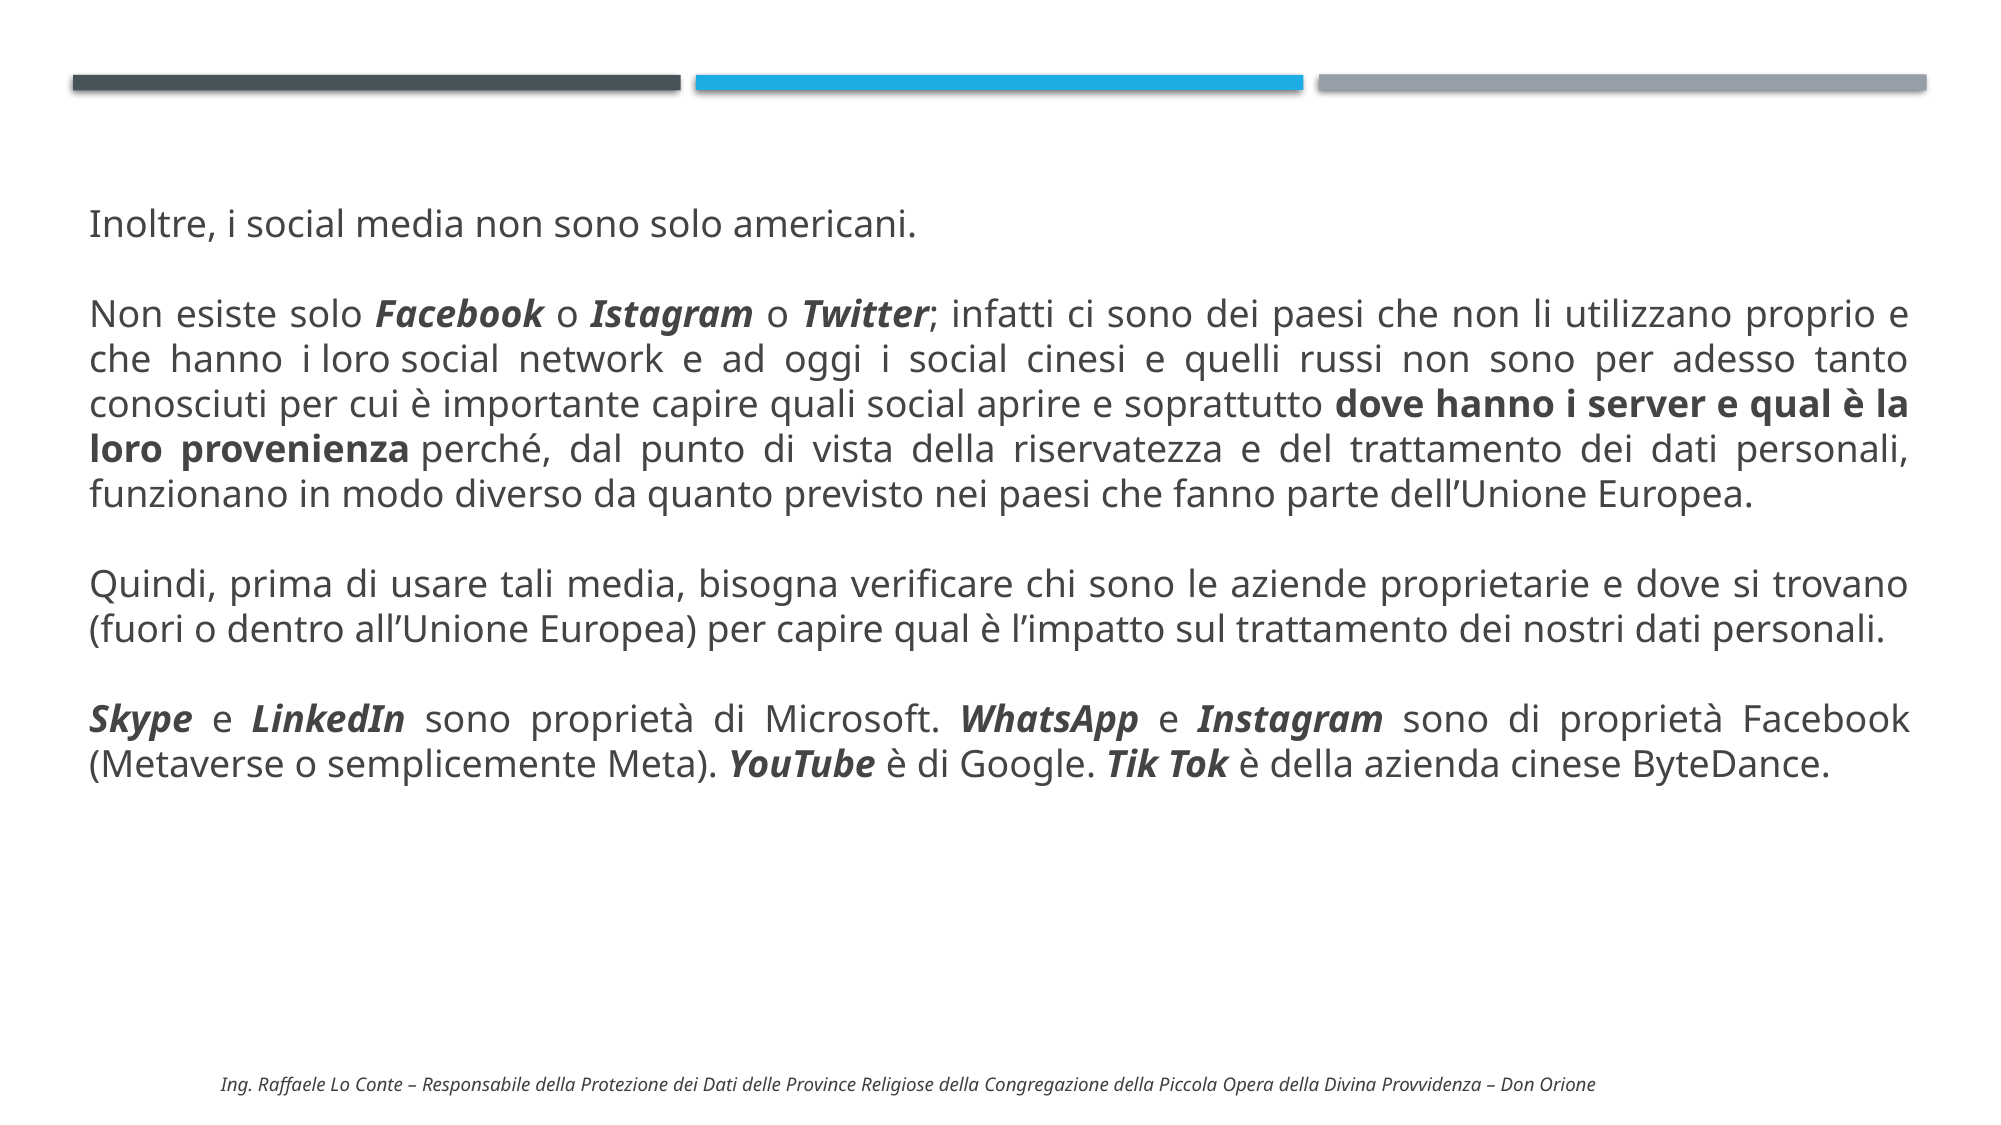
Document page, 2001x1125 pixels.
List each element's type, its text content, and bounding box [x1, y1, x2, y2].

slide_number Ing. Raffaele Lo Conte – Responsabile della Protezione dei Dati delle Province Religiose della Congregazione della Piccola Opera della Divina Provvidenza – Don Orione [100, 1053, 1715, 1114]
text_box Inoltre, i social media non sono solo americani. Non esiste solo Facebook o Istagram o Twitter; infatti ci sono dei paesi che non li utilizzano proprio e che hanno i loro social network e ad oggi i social cinesi e quelli russi non sono per adesso tanto conosciuti per cui è importante capire quali social aprire e soprattutto dove hanno i server e qual è la loro provenienza perché, dal punto di vista della riservatezza e del trattamento dei dati personali, funzionano in modo diverso da quanto previsto nei paesi che fanno parte dell’Unione Europea. Quindi, prima di usare tali media, bisogna verificare chi sono le aziende proprietarie e dove si trovano (fuori o dentro all’Unione Europea) per capire qual è l’impatto sul trattamento dei nostri dati personali. Skype e LinkedIn sono proprietà di Microsoft. WhatsApp e Instagram sono di proprietà Facebook (Metaverse o semplicemente Meta). YouTube è di Google. Tik Tok è della azienda cinese ByteDance. [74, 192, 1926, 838]
